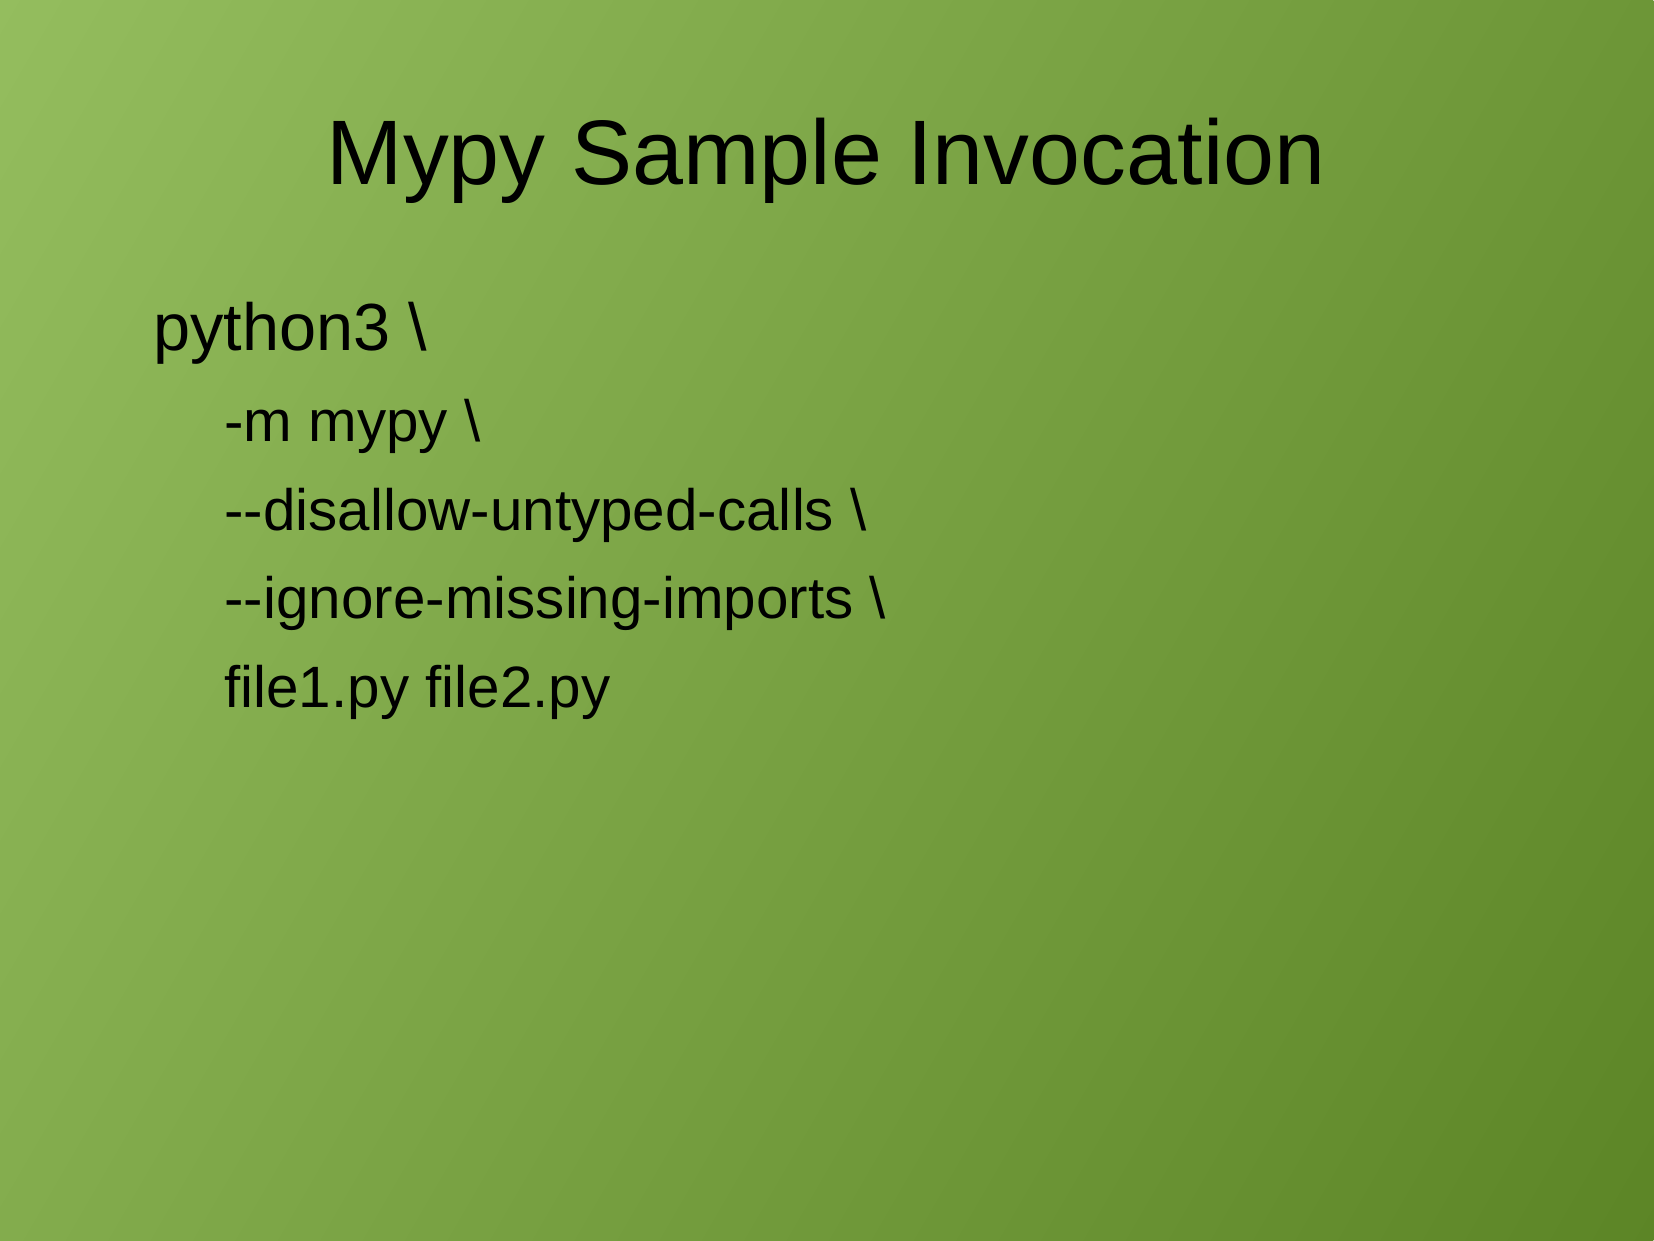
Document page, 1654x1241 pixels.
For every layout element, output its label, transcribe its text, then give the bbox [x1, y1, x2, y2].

title Mypy Sample Invocation [82, 49, 1571, 257]
list python3 \ -m mypy \ --disallow-untyped-calls \ --ignore-missing-imports \ file1.py file2.py [82, 290, 1571, 1010]
